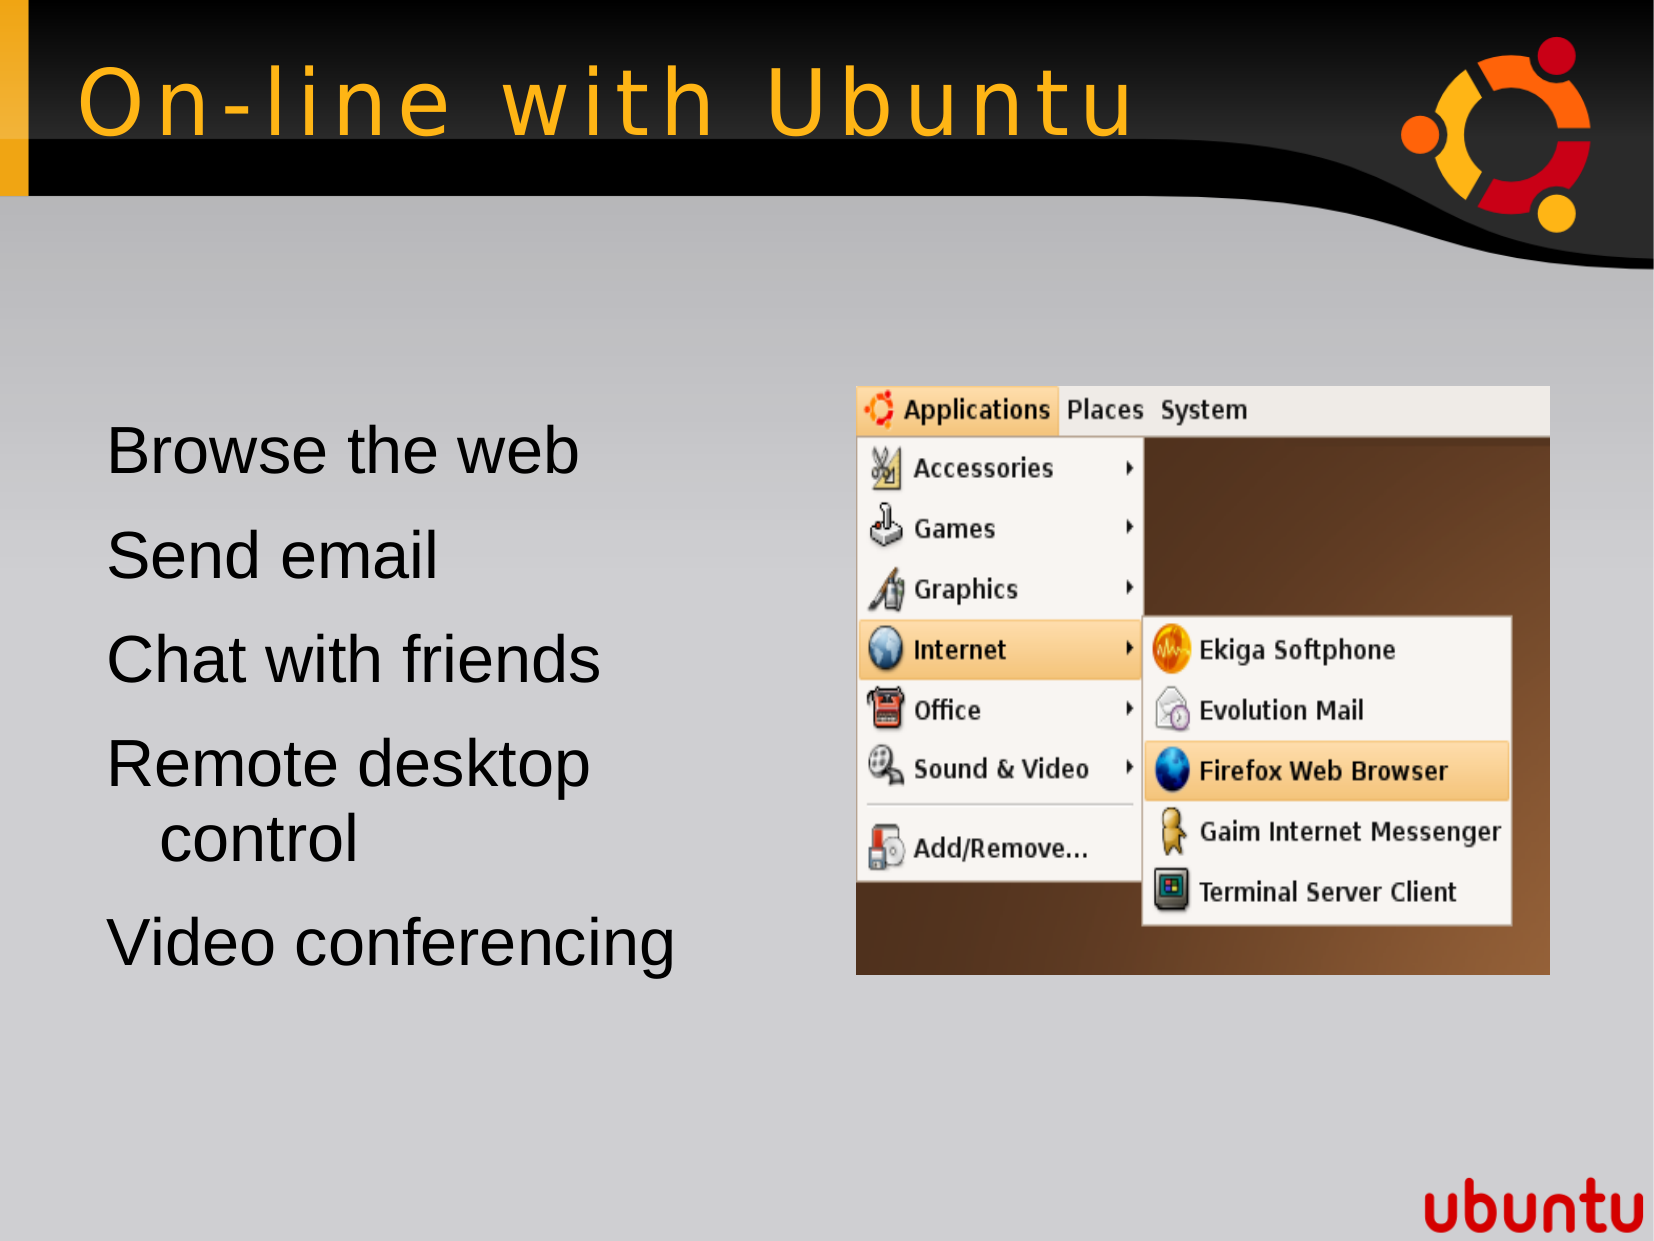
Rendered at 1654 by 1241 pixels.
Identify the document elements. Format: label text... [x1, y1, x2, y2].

list Browse the web Send email Chat with friends Remote desktop control Video conferencing [88, 413, 739, 1152]
title On-line with Ubuntu [76, 0, 1300, 207]
picture [0, 0, 1654, 1241]
